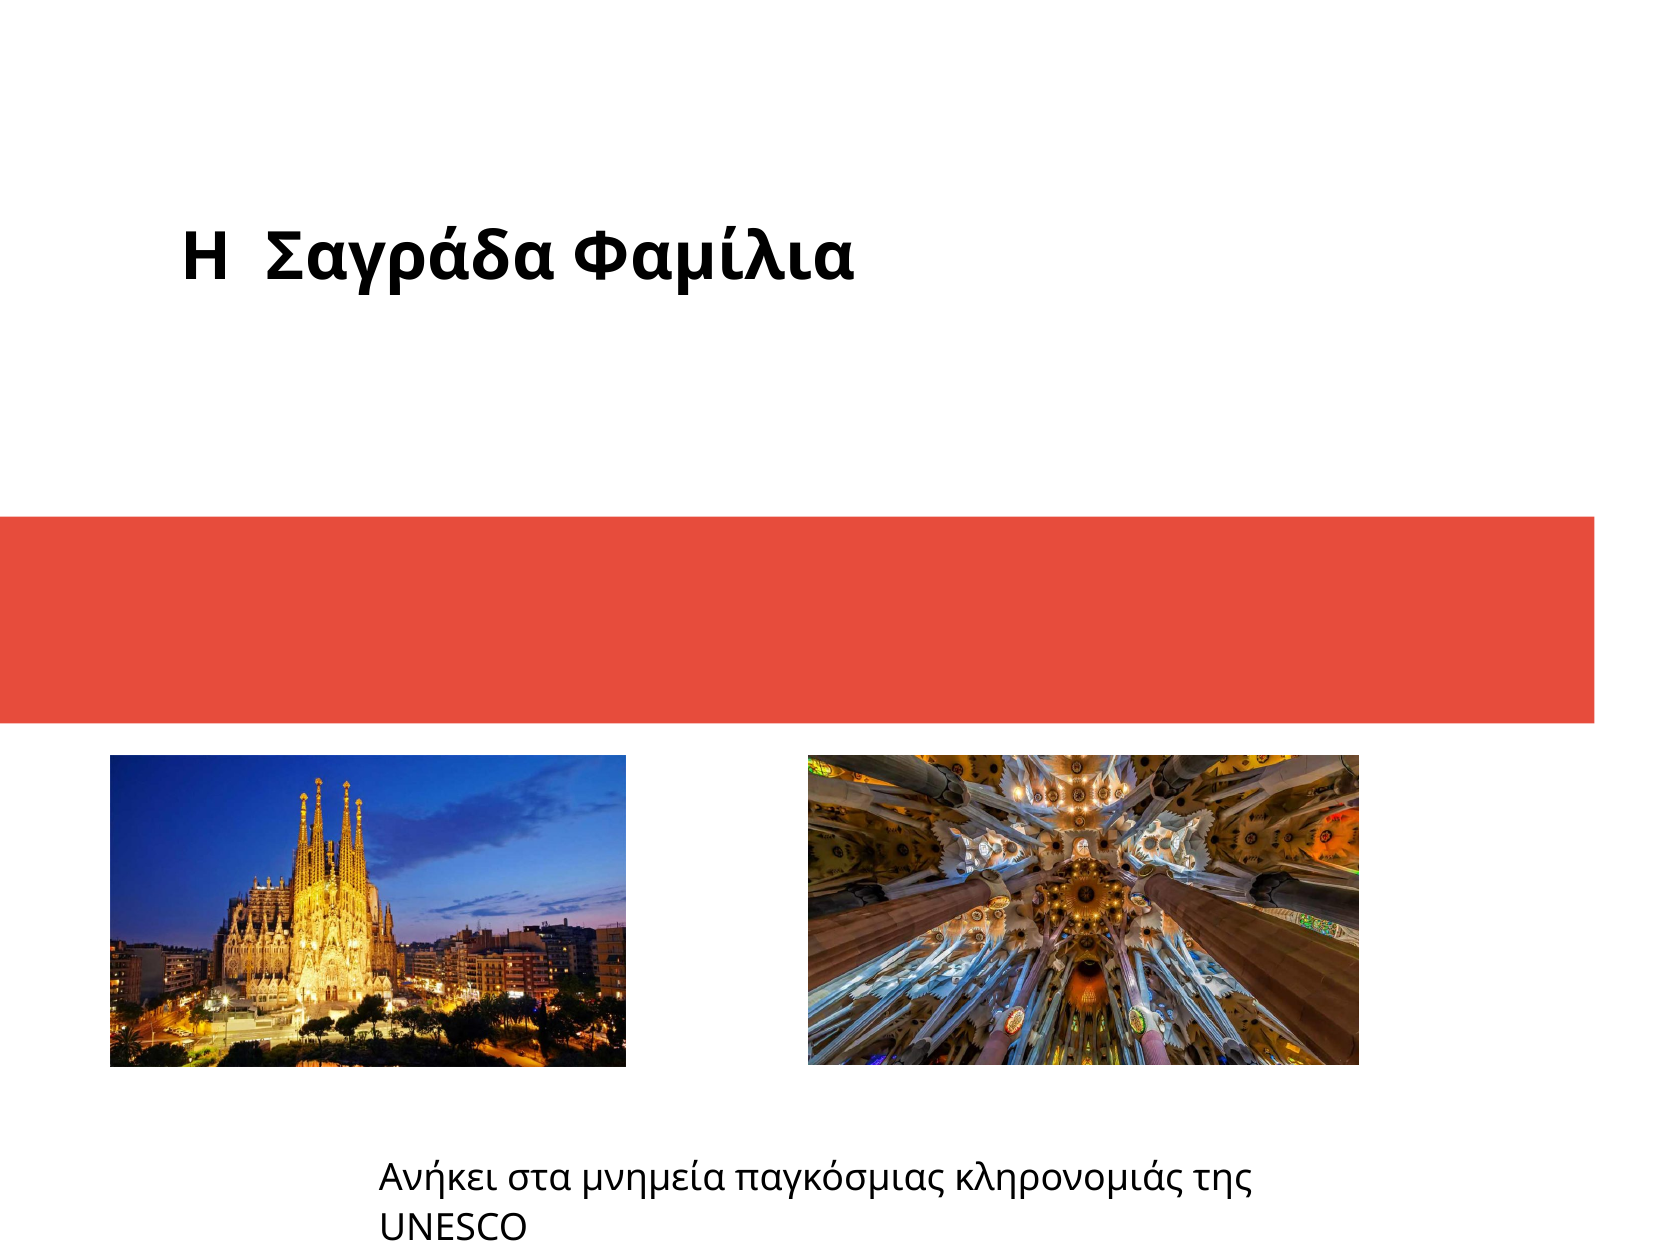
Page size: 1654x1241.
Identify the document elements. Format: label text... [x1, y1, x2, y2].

text_box Η Σαγράδα Φαμίλια [165, 200, 1406, 347]
picture [808, 755, 1359, 1066]
text_box Ανήκει στα μνημεία παγκόσμιας κληρονομιάς της UNESCO [363, 1142, 1312, 1205]
picture [110, 755, 626, 1067]
